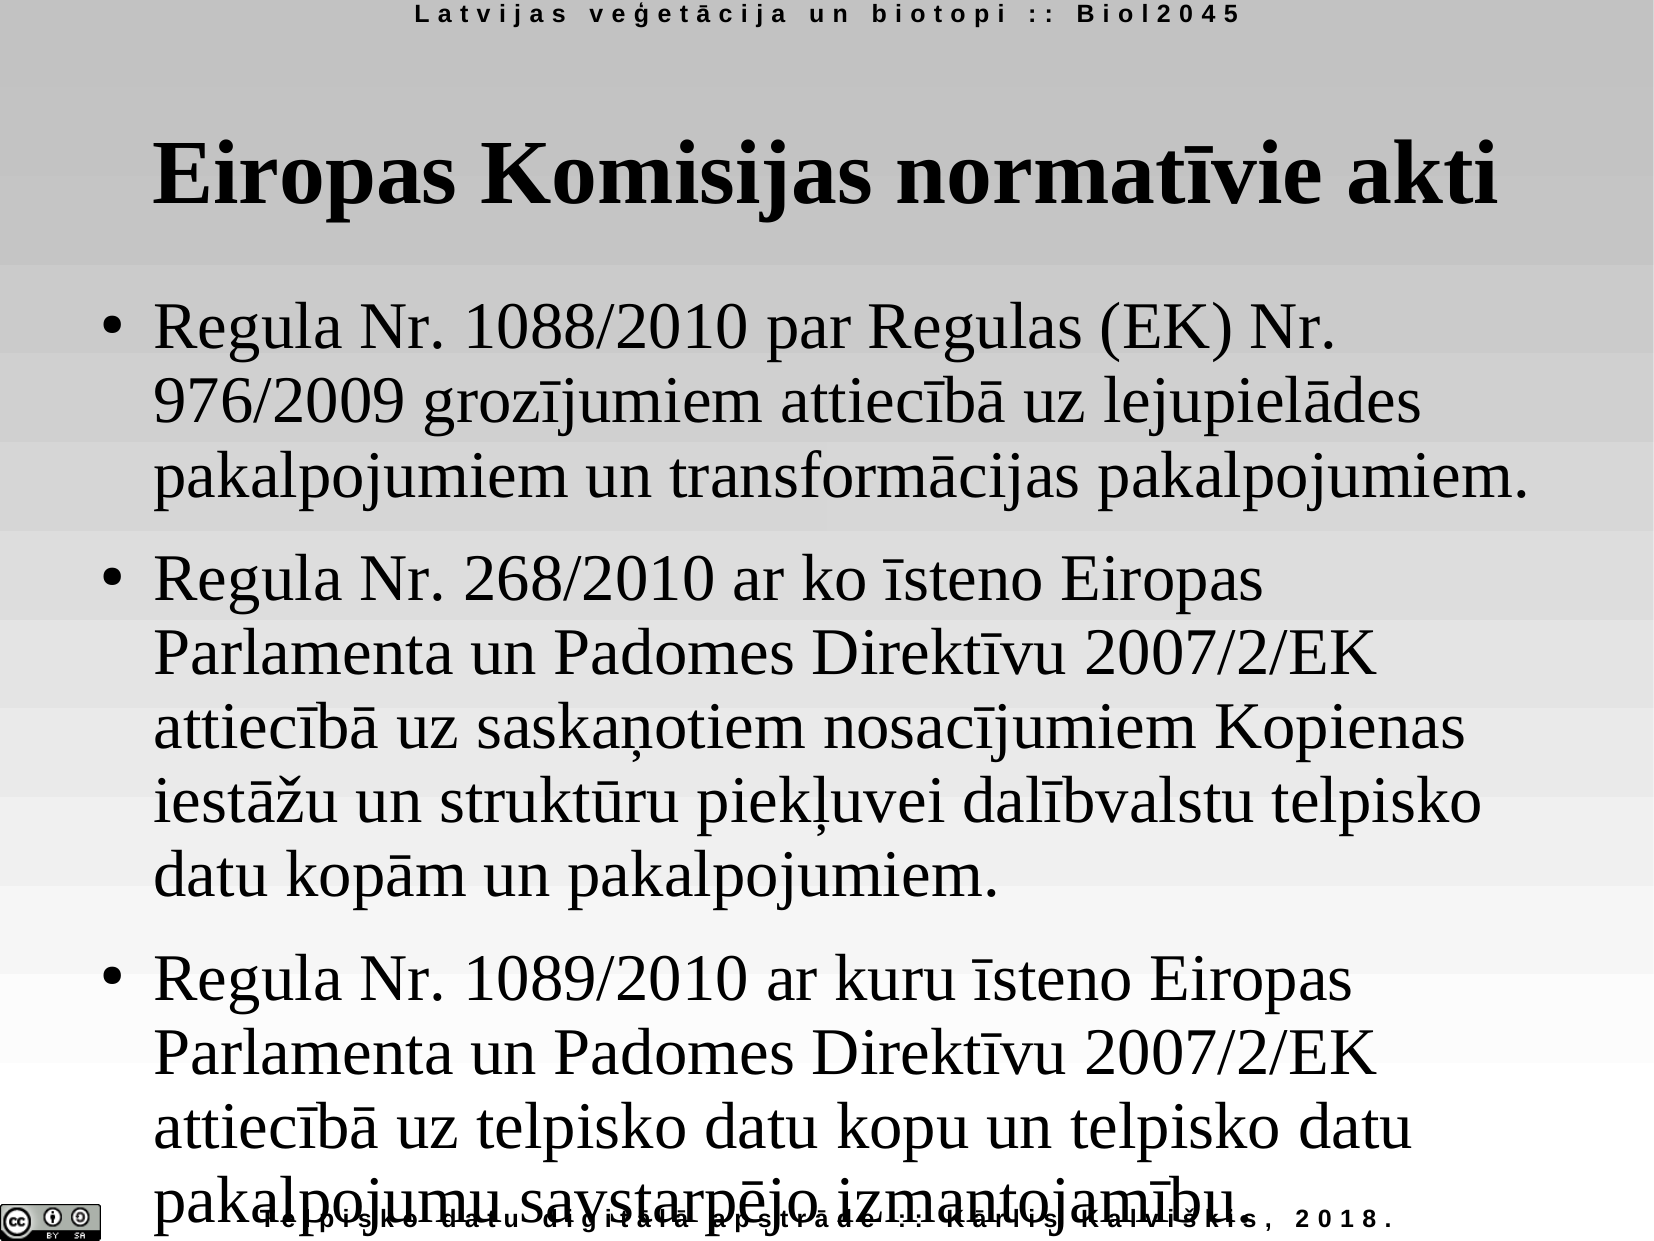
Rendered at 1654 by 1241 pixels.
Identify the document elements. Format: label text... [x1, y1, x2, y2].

picture [0, 0, 1654, 1241]
title Eiropas Komisijas normatīvie akti [29, 49, 1625, 296]
list Regula Nr. 1088/2010 par Regulas (EK) Nr. 976/2009 grozījumiem attiecībā uz lejupielādes pakalpojumiem un transformācijas pakalpojumiem. Regula Nr. 268/2010 ar ko īsteno Eiropas Parlamenta un Padomes Direktīvu 2007/2/EK attiecībā uz saskaņotiem nosacījumiem Kopienas iestāžu un struktūru piekļuvei dalībvalstu telpisko datu kopām un pakalpojumiem. Regula Nr. 1089/2010 ar kuru īsteno Eiropas Parlamenta un Padomes Direktīvu 2007/2/EK attiecībā uz telpisko datu kopu un telpisko datu pakalpojumu savstarpējo izmantojamību. [82, 289, 1571, 1107]
